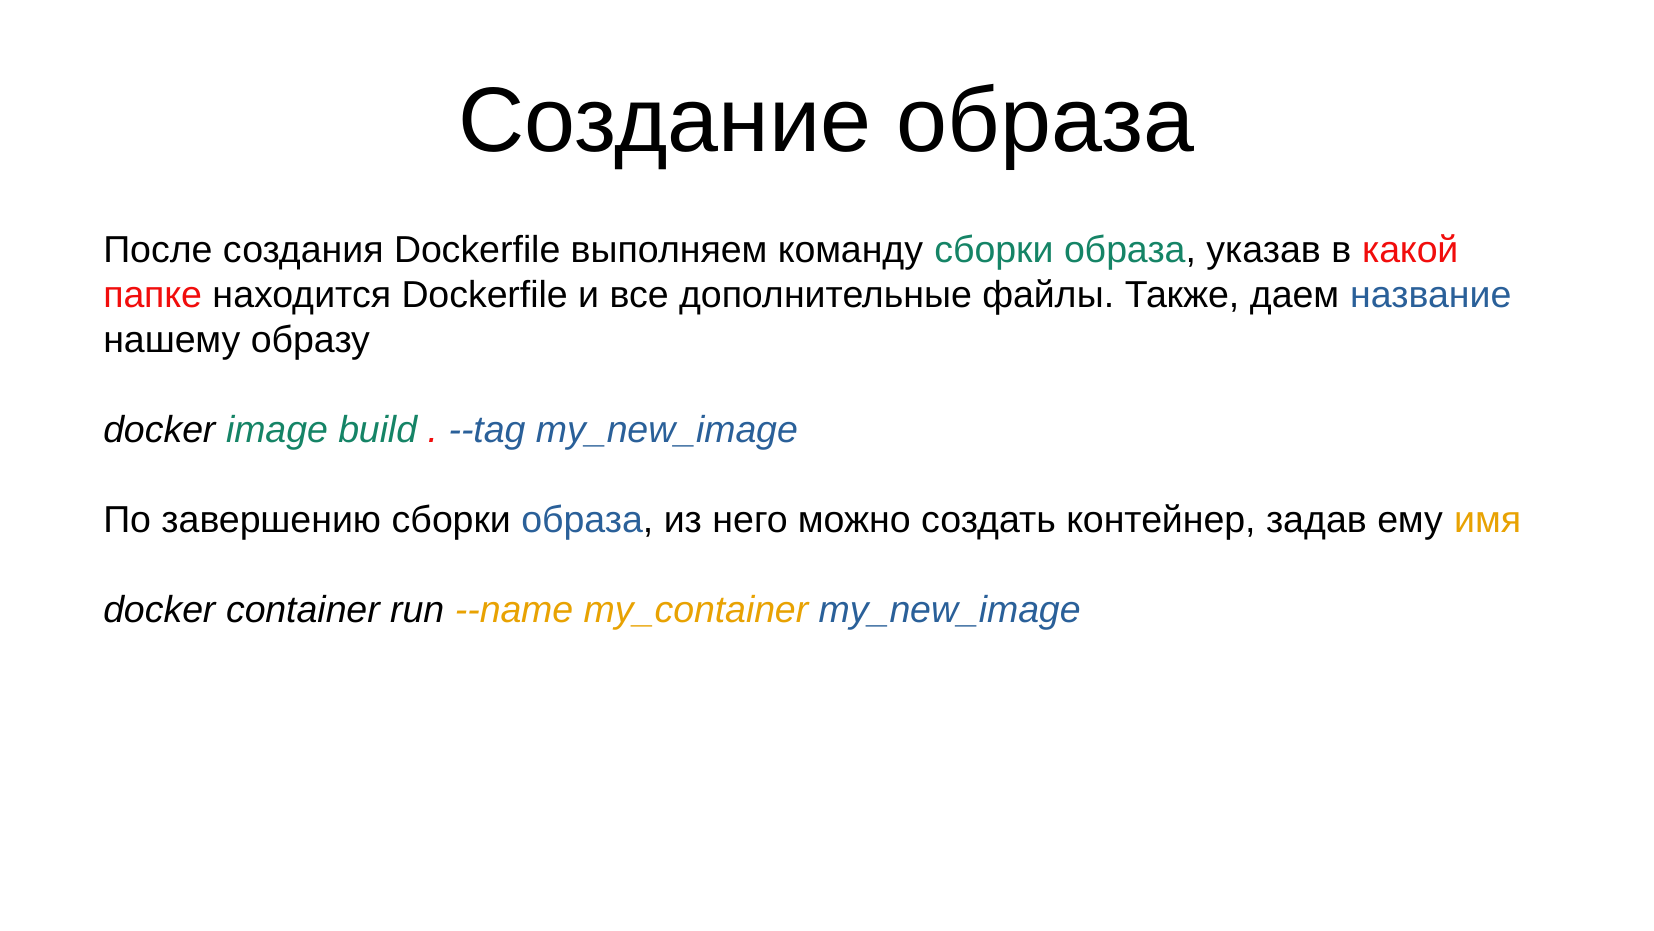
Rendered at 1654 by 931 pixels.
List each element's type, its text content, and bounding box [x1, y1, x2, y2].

title Создание образа [82, 12, 1571, 218]
text_box После создания Dockerfile выполняем команду сборки образа, указав в какой папке находится Dockerfile и все дополнительные файлы. Также, даем название нашему образу docker image build . --tag my_new_image По завершению сборки образа, из него можно создать контейнер, задав ему имя docker container run --name my_container my_new_image [88, 217, 1565, 610]
